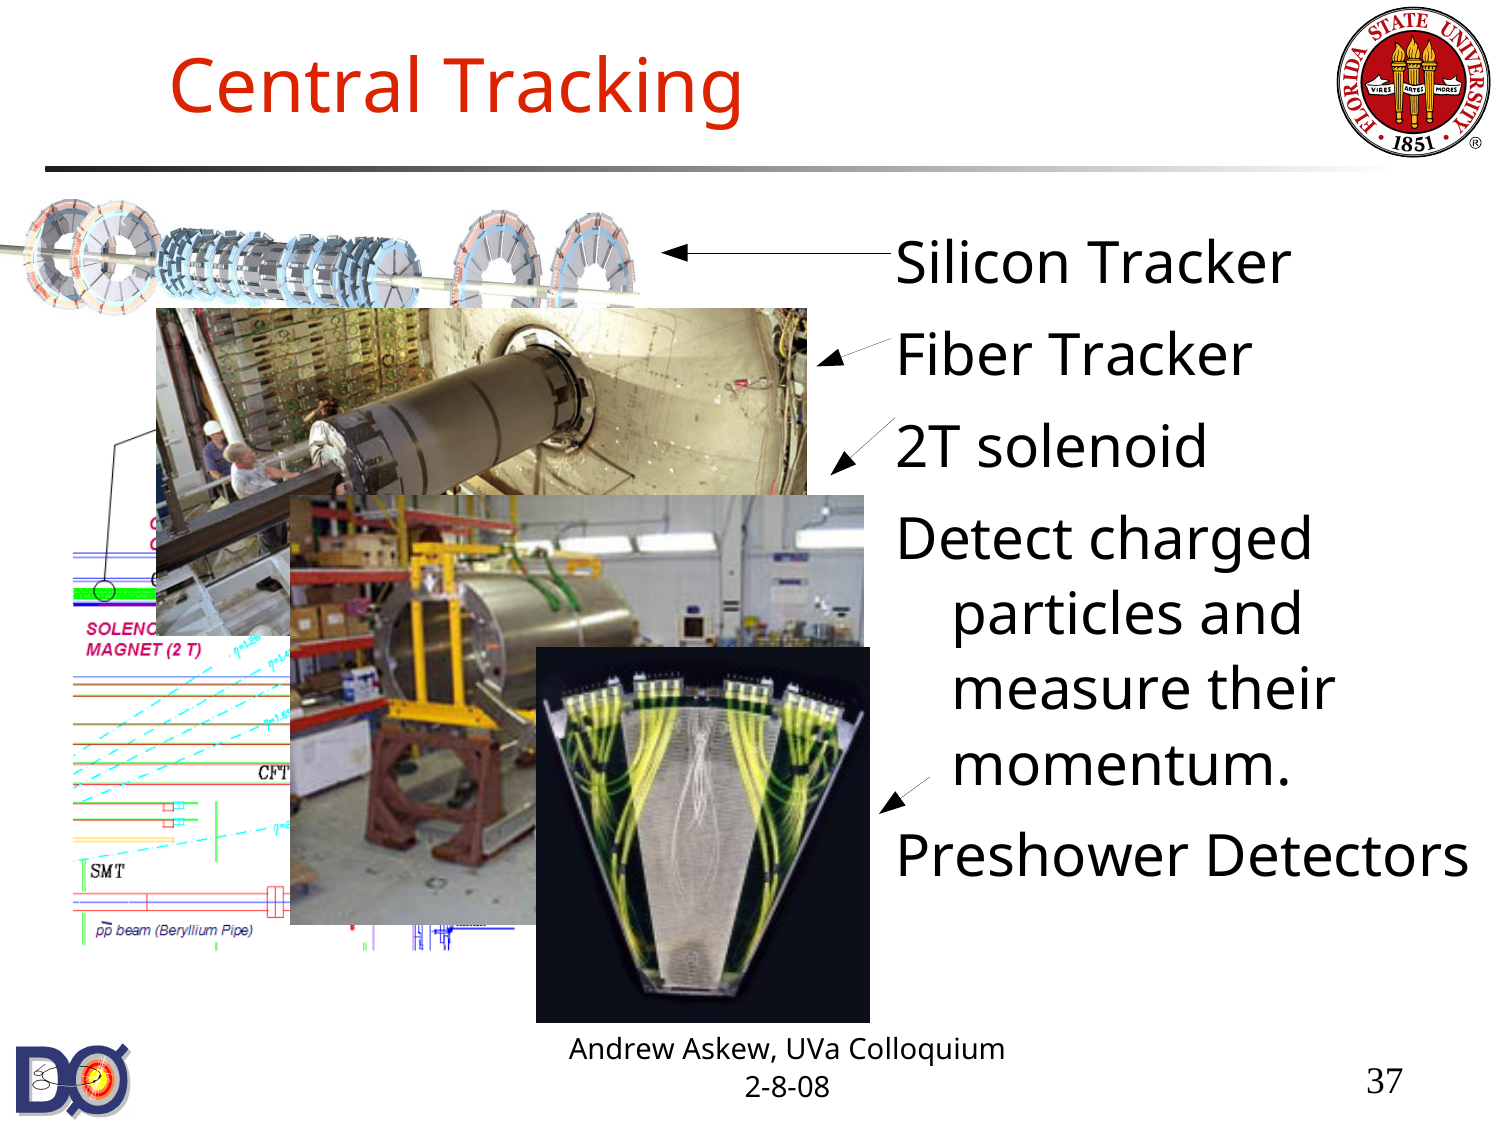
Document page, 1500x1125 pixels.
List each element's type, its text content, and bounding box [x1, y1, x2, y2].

picture [0, 180, 870, 1023]
picture [1335, 5, 1492, 159]
list Silicon Tracker Fiber Tracker 2T solenoid Detect charged particles and measure their momentum. Preshower Detectors [895, 223, 1500, 1007]
picture [9, 1042, 134, 1122]
title Central Tracking [168, 29, 1313, 137]
